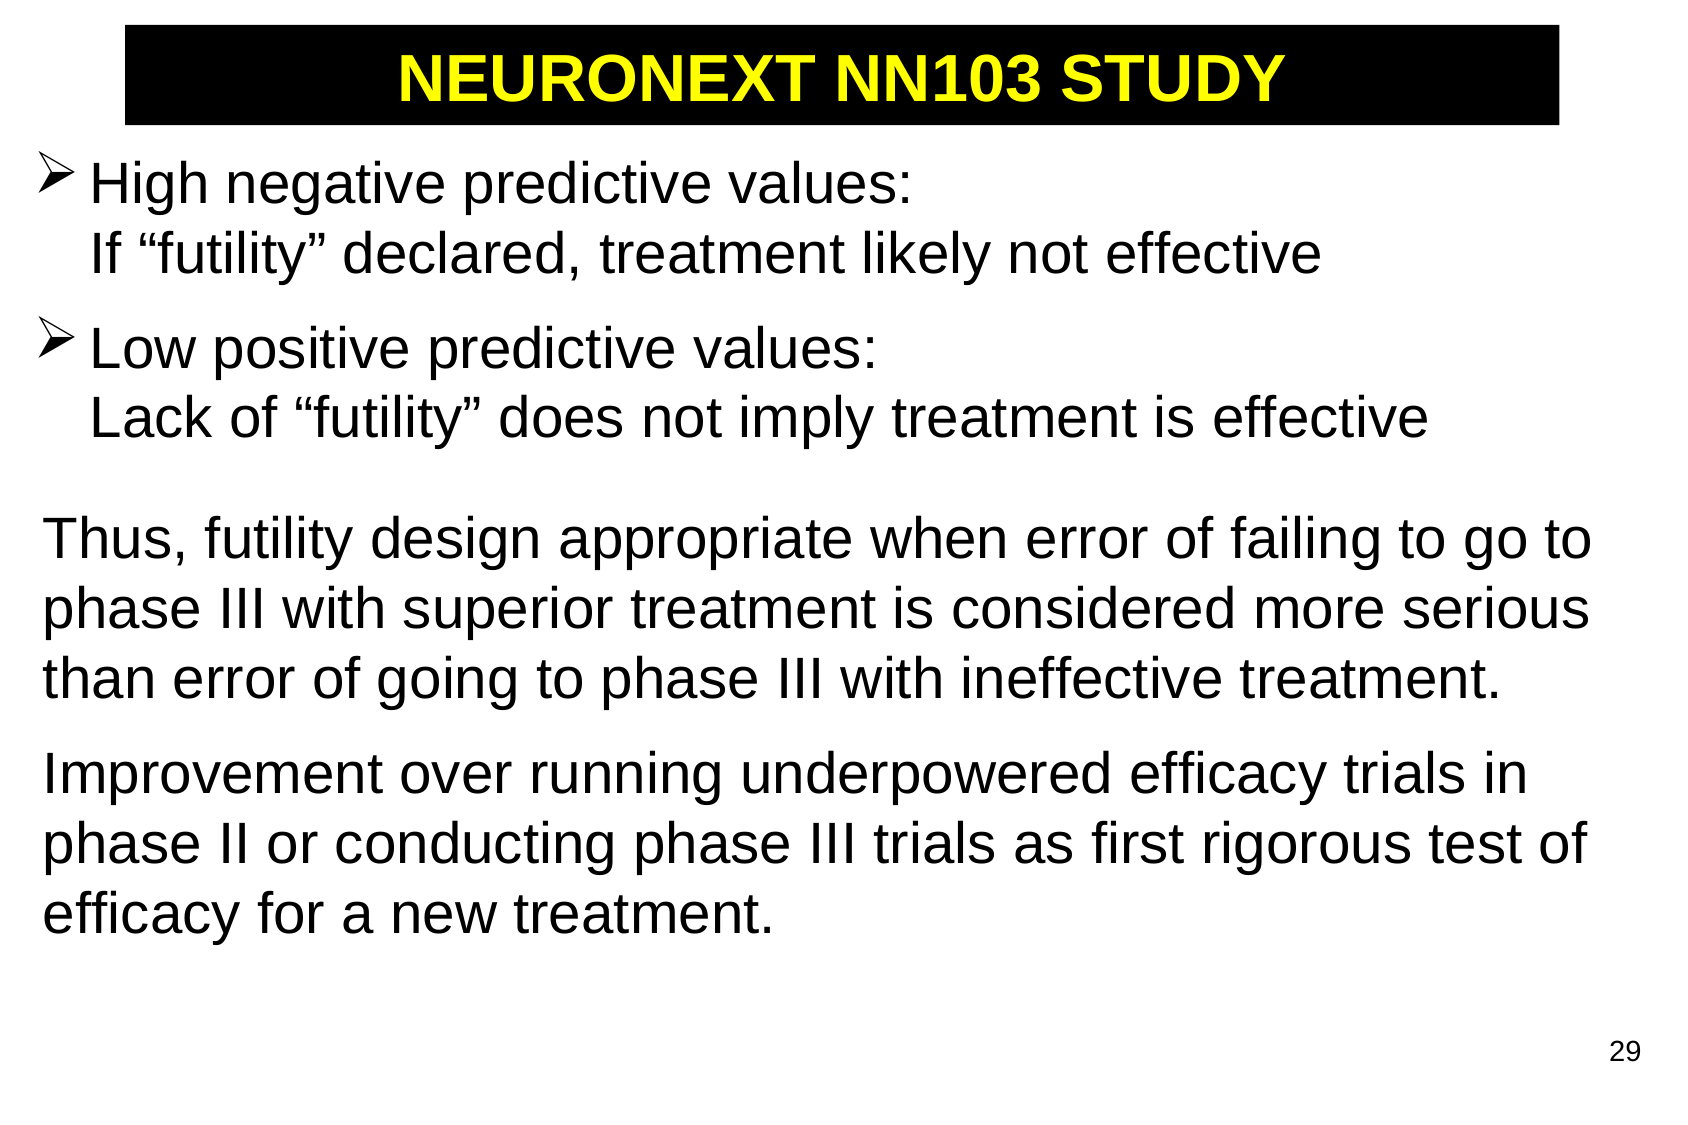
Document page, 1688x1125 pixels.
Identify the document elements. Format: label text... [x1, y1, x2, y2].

text_box High negative predictive values: If “futility” declared, treatment likely not effective Low positive predictive values: Lack of “futility” does not imply treatment is effective [18, 137, 1674, 501]
text_box Thus, futility design appropriate when error of failing to go to phase III with superior treatment is considered more serious than error of going to phase III with ineffective treatment. Improvement over running underpowered efficacy trials in phase II or conducting phase III trials as first rigorous test of efficacy for a new treatment. [28, 501, 1660, 953]
text_box <number> [1343, 1025, 1657, 1101]
title NEURONEXT NN103 STUDY [125, 24, 1560, 126]
